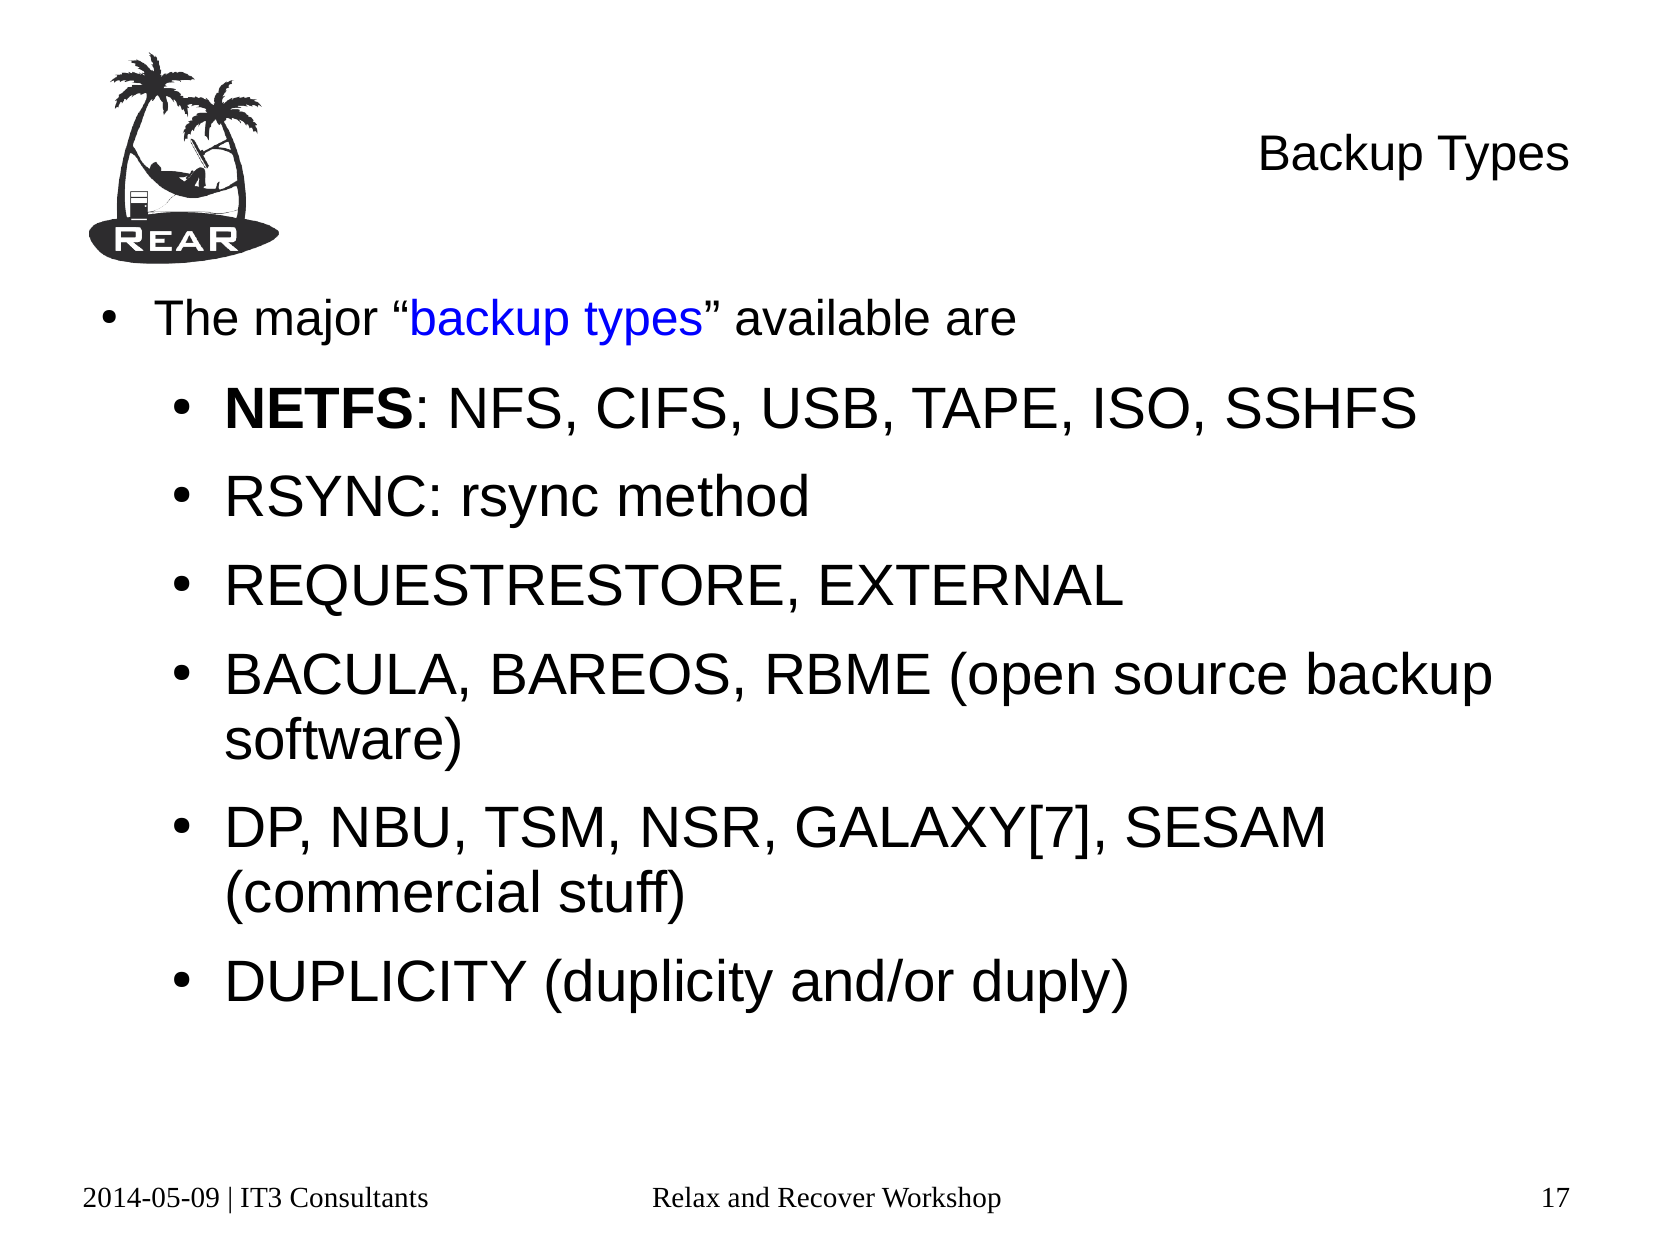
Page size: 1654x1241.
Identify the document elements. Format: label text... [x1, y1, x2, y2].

title Backup Types [295, 49, 1571, 257]
list The major “backup types” available are NETFS: NFS, CIFS, USB, TAPE, ISO, SSHFS RSYNC: rsync method REQUESTRESTORE, EXTERNAL BACULA, BAREOS, RBME (open source backup software) DP, NBU, TSM, NSR, GALAXY[7], SESAM (commercial stuff) DUPLICITY (duplicity and/or duply) [82, 290, 1571, 1109]
picture [88, 52, 279, 266]
